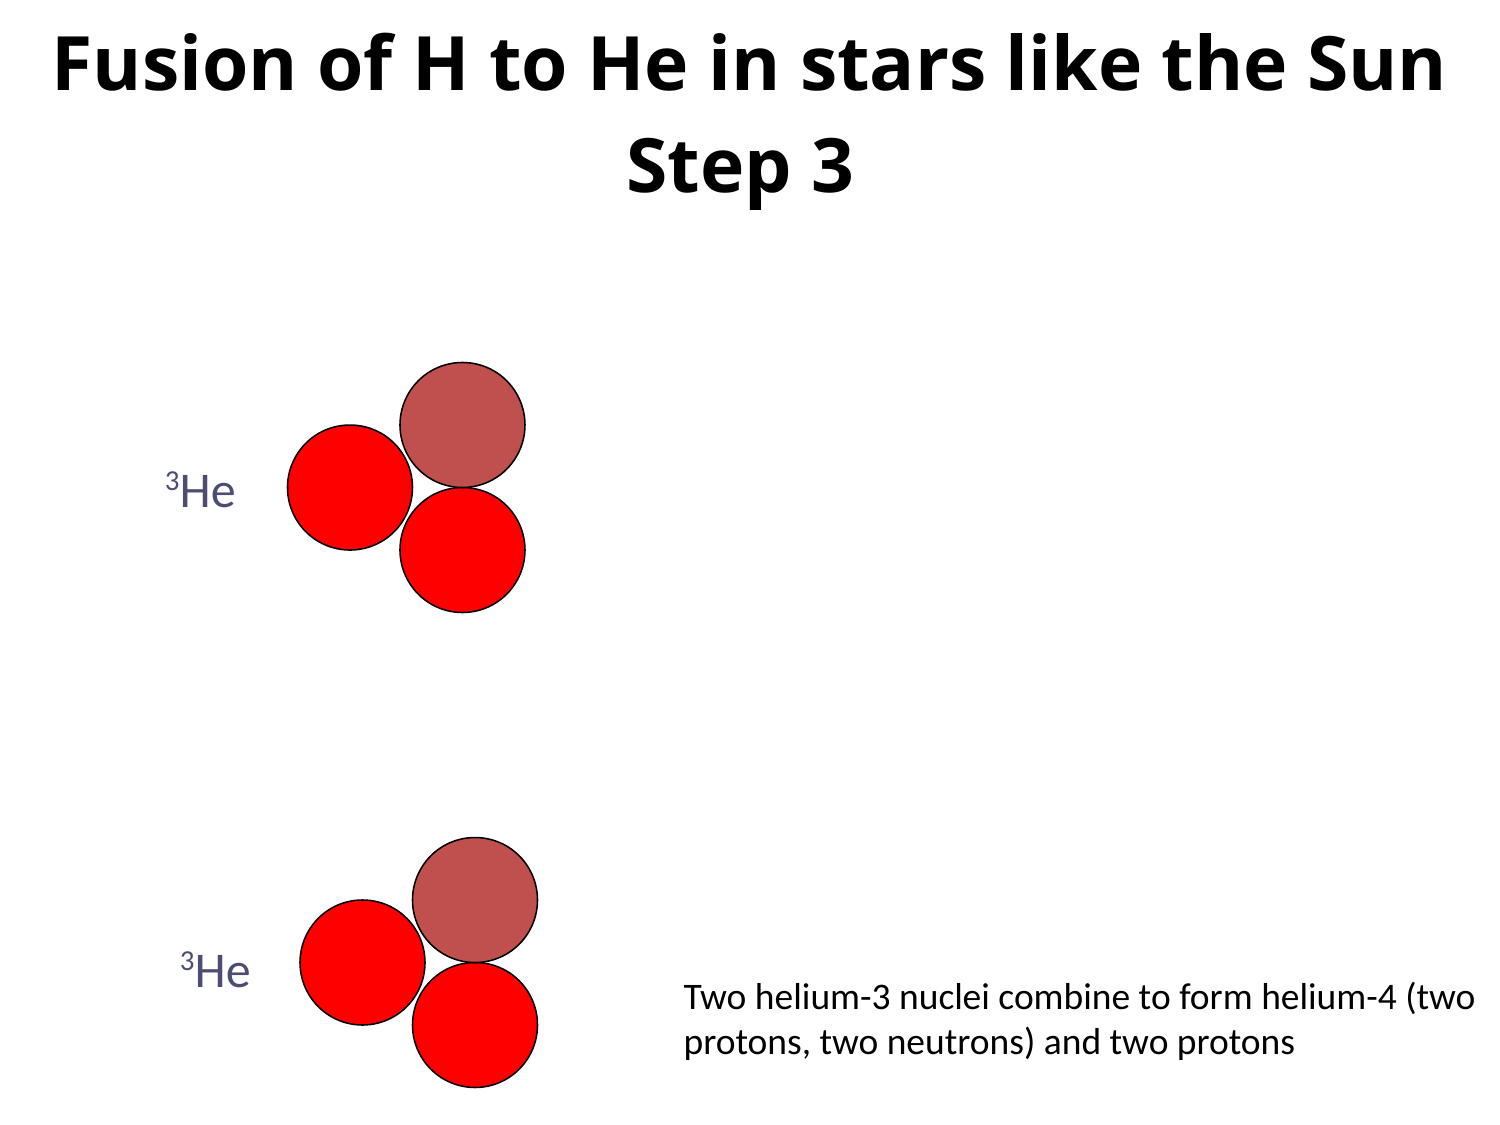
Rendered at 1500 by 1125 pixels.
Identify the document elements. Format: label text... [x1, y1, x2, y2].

text_box [300, 425, 413, 551]
text_box [309, 900, 426, 1026]
text_box [399, 362, 526, 613]
text_box Two helium-3 nuclei combine to form helium-4 (two protons, two neutrons) and two protons [668, 964, 1500, 1070]
text_box 3He [150, 449, 323, 525]
text_box 3He [165, 929, 338, 1005]
title Fusion of H to He in stars like the Sun Step 3 [30, 25, 1471, 200]
text_box [412, 837, 538, 1088]
